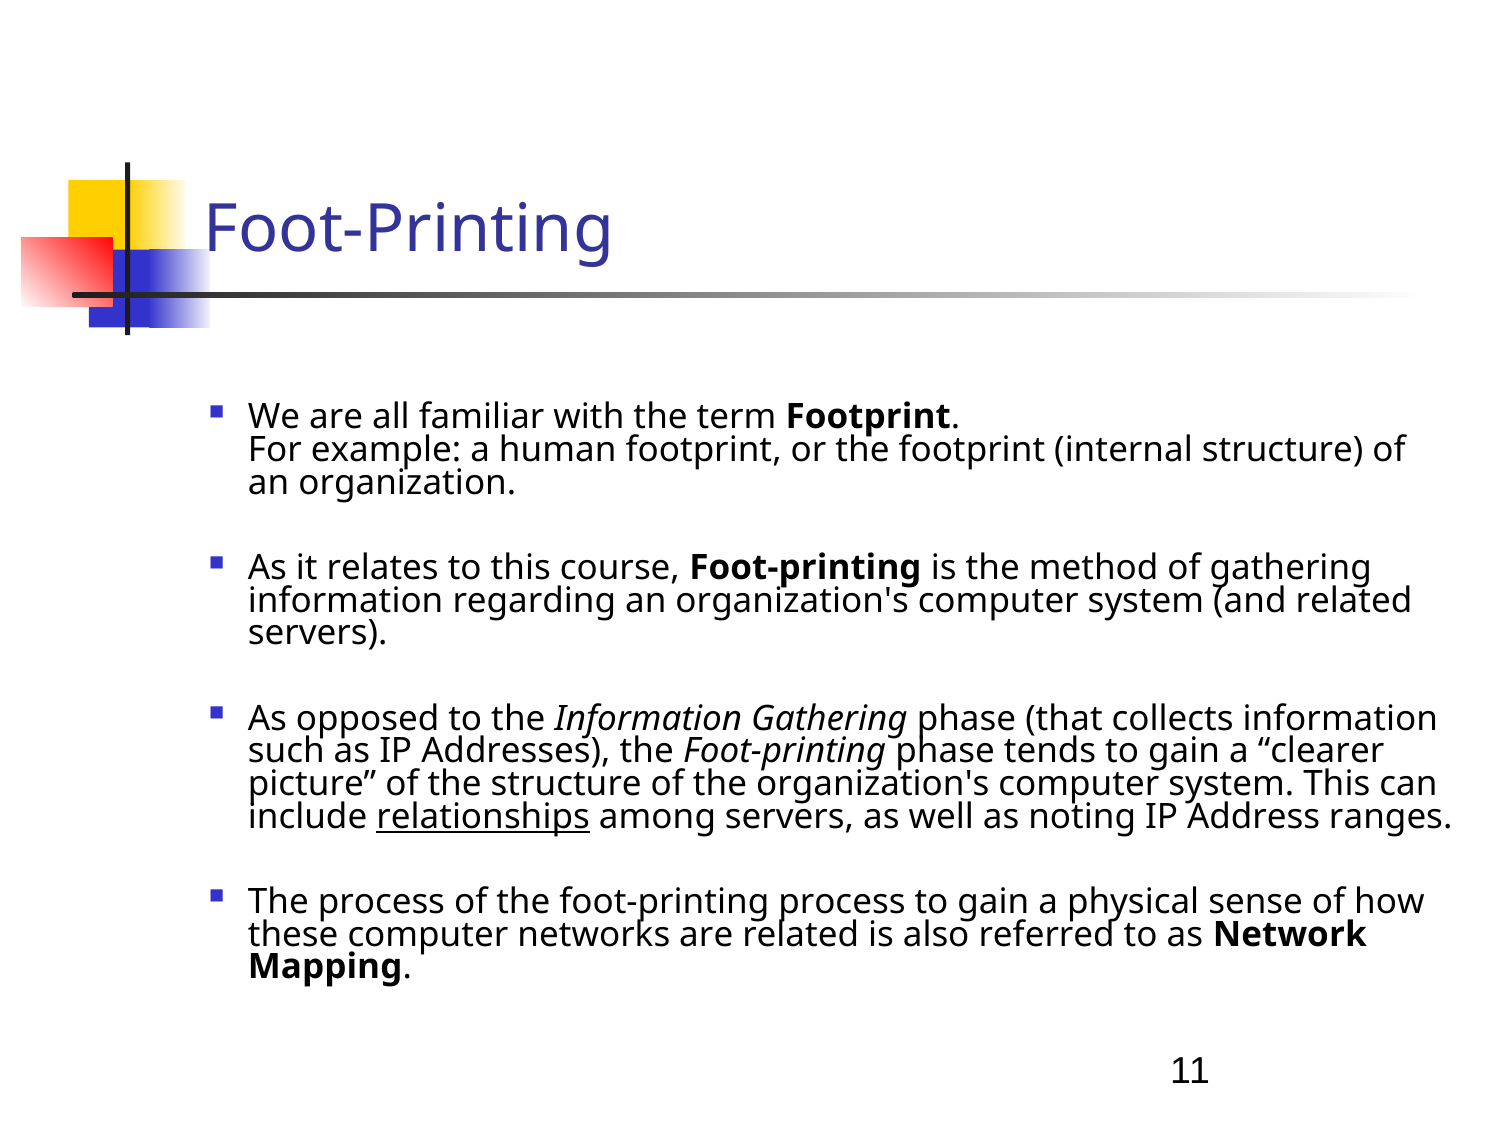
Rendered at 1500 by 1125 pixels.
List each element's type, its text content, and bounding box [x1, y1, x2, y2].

title Foot-Printing [188, 35, 1468, 276]
list We are all familiar with the term Footprint. For example: a human footprint, or the footprint (internal structure) of an organization. As it relates to this course, Foot-printing is the method of gathering information regarding an organization's computer system (and related servers). As opposed to the Information Gathering phase (that collects information such as IP Addresses), the Foot-printing phase tends to gain a “clearer picture” of the structure of the organization's computer system. This can include relationships among servers, as well as noting IP Address ranges. The process of the foot-printing process to gain a physical sense of how these computer networks are related is also referred to as Network Mapping. [193, 331, 1469, 1007]
